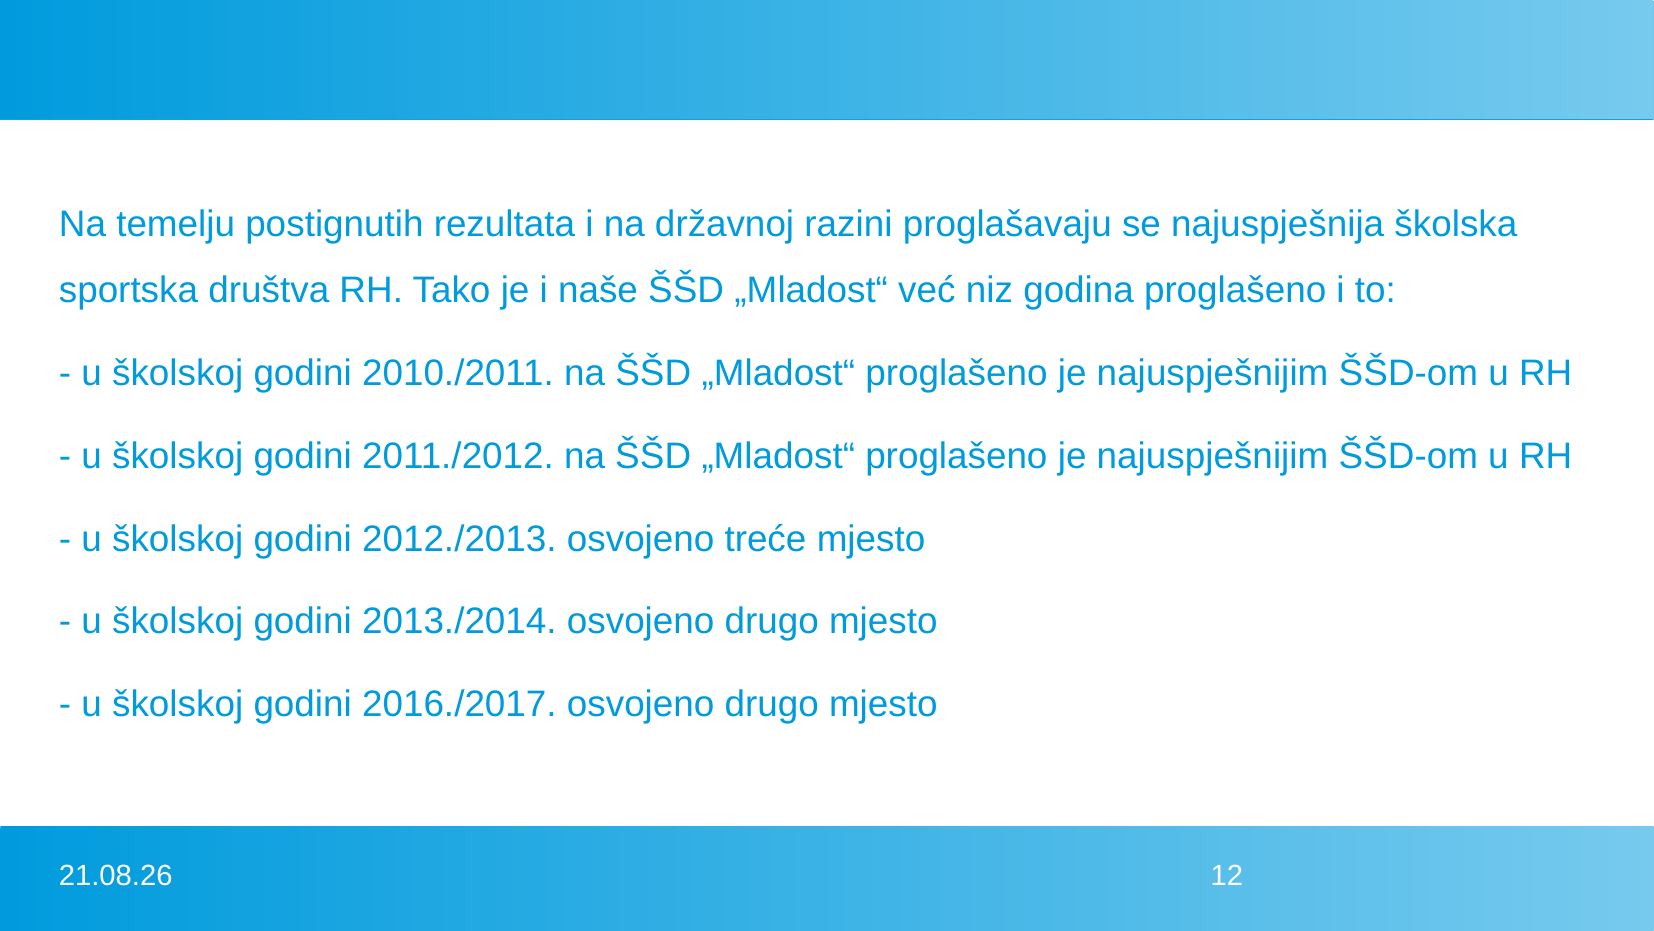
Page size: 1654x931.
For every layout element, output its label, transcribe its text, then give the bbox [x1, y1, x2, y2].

list Na temelju postignutih rezultata i na državnoj razini proglašavaju se najuspješnija školska sportska društva RH. Tako je i naše ŠŠD „Mladost“ već niz godina proglašeno i to: - u školskoj godini 2010./2011. na ŠŠD „Mladost“ proglašeno je najuspješnijim ŠŠD-om u RH - u školskoj godini 2011./2012. na ŠŠD „Mladost“ proglašeno je najuspješnijim ŠŠD-om u RH - u školskoj godini 2012./2013. osvojeno treće mjesto - u školskoj godini 2013./2014. osvojeno drugo mjesto - u školskoj godini 2016./2017. osvojeno drugo mjesto [59, 177, 1595, 768]
text_box [59, 856, 443, 916]
text_box [1210, 856, 1595, 916]
